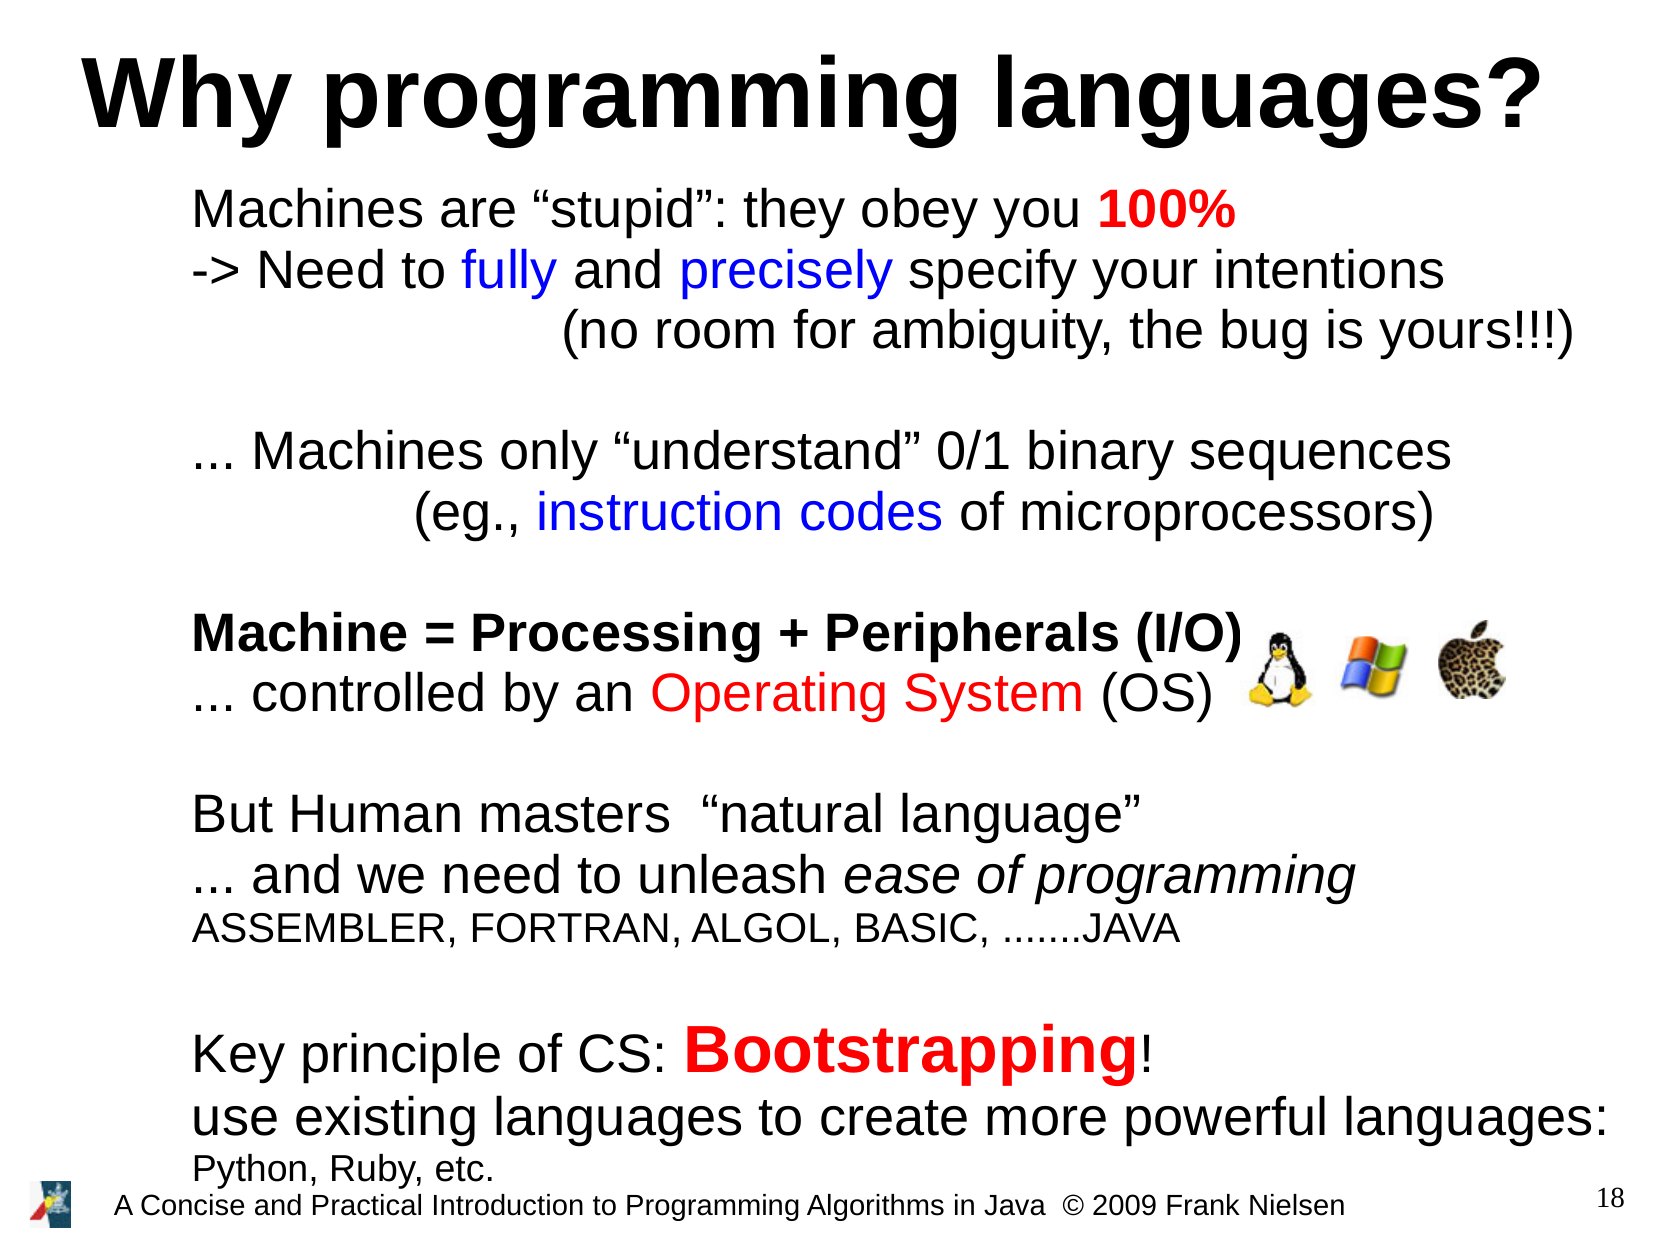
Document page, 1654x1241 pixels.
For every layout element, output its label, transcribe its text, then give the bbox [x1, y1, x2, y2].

text_box Machines are “stupid”: they obey you 100% -> Need to fully and precisely specify your intentions (no room for ambiguity, the bug is yours!!!) ... Machines only “understand” 0/1 binary sequences (eg., instruction codes of microprocessors) Machine = Processing + Peripherals (I/O) ... controlled by an Operating System (OS) But Human masters “natural language” ... and we need to unleash ease of programming ASSEMBLER, FORTRAN, ALGOL, BASIC, .......JAVA Key principle of CS: Bootstrapping! use existing languages to create more powerful languages: Python, Ruby, etc. [177, 171, 1627, 1241]
picture [1333, 624, 1412, 703]
picture [1438, 620, 1506, 699]
text_box Why programming languages? [67, 29, 1595, 257]
picture [1240, 630, 1319, 709]
picture [29, 1181, 71, 1228]
